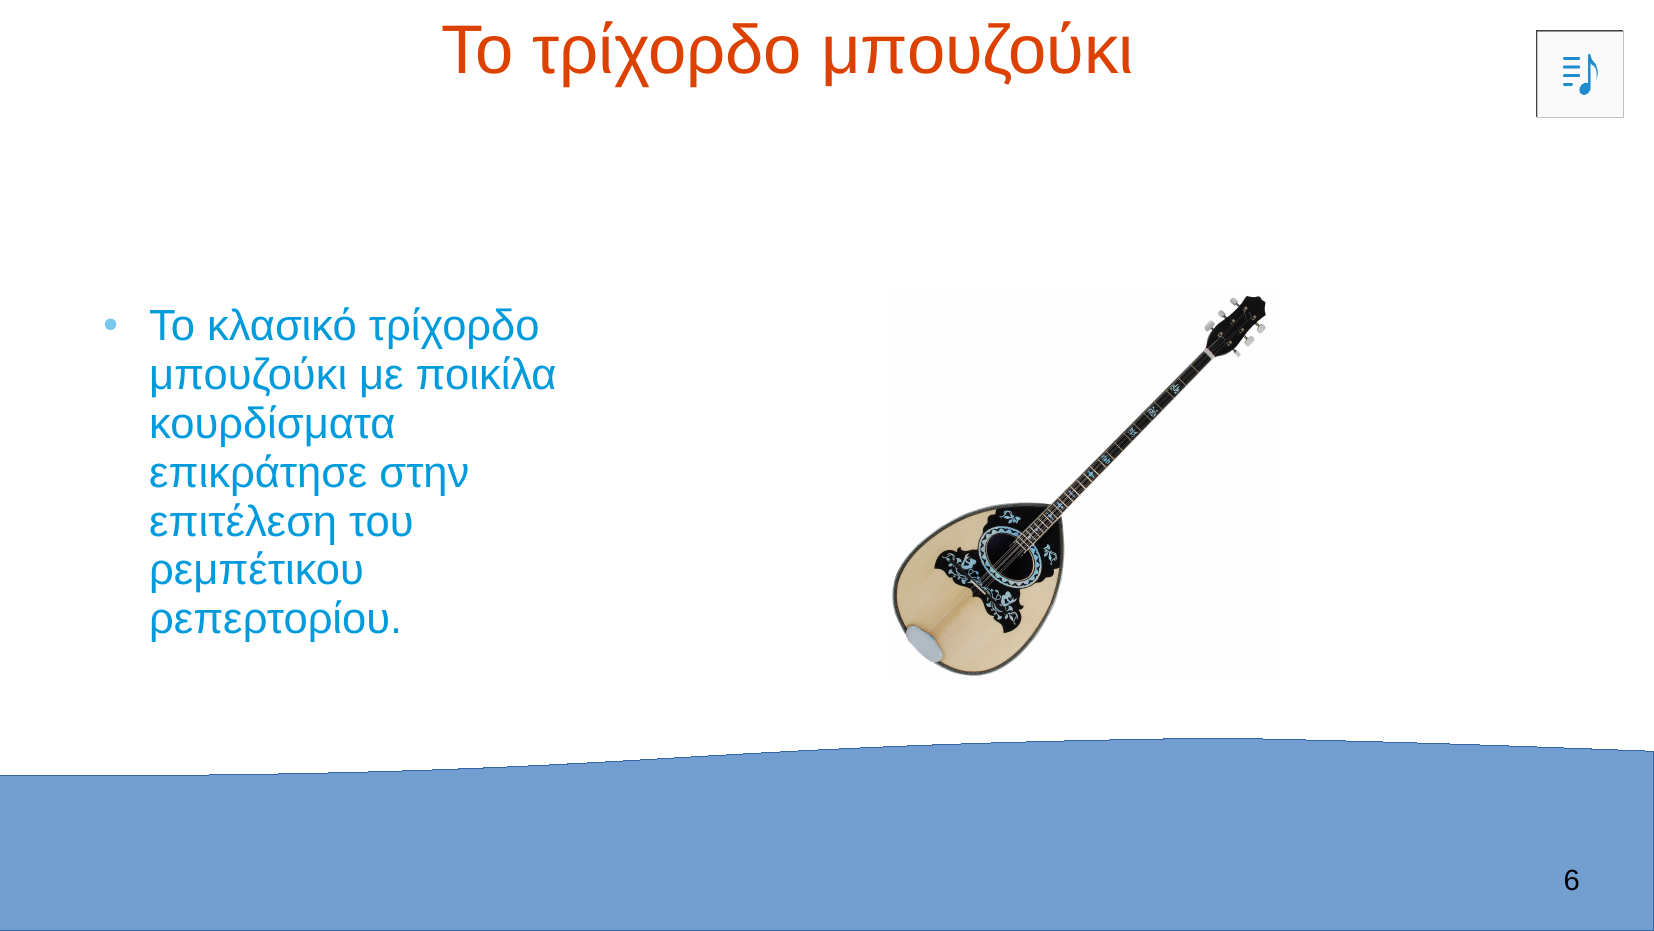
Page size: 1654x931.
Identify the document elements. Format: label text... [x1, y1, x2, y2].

title Το τρίχορδο μπουζούκι [383, 0, 1211, 138]
text_box [1535, 29, 1625, 119]
list Το κλασικό τρίχορδο μπουζούκι με ποικίλα κουρδίσματα επικράτησε στην επιτέλεση του ρεμπέτικου ρεπερτορίου. [87, 301, 562, 650]
picture [885, 289, 1276, 680]
